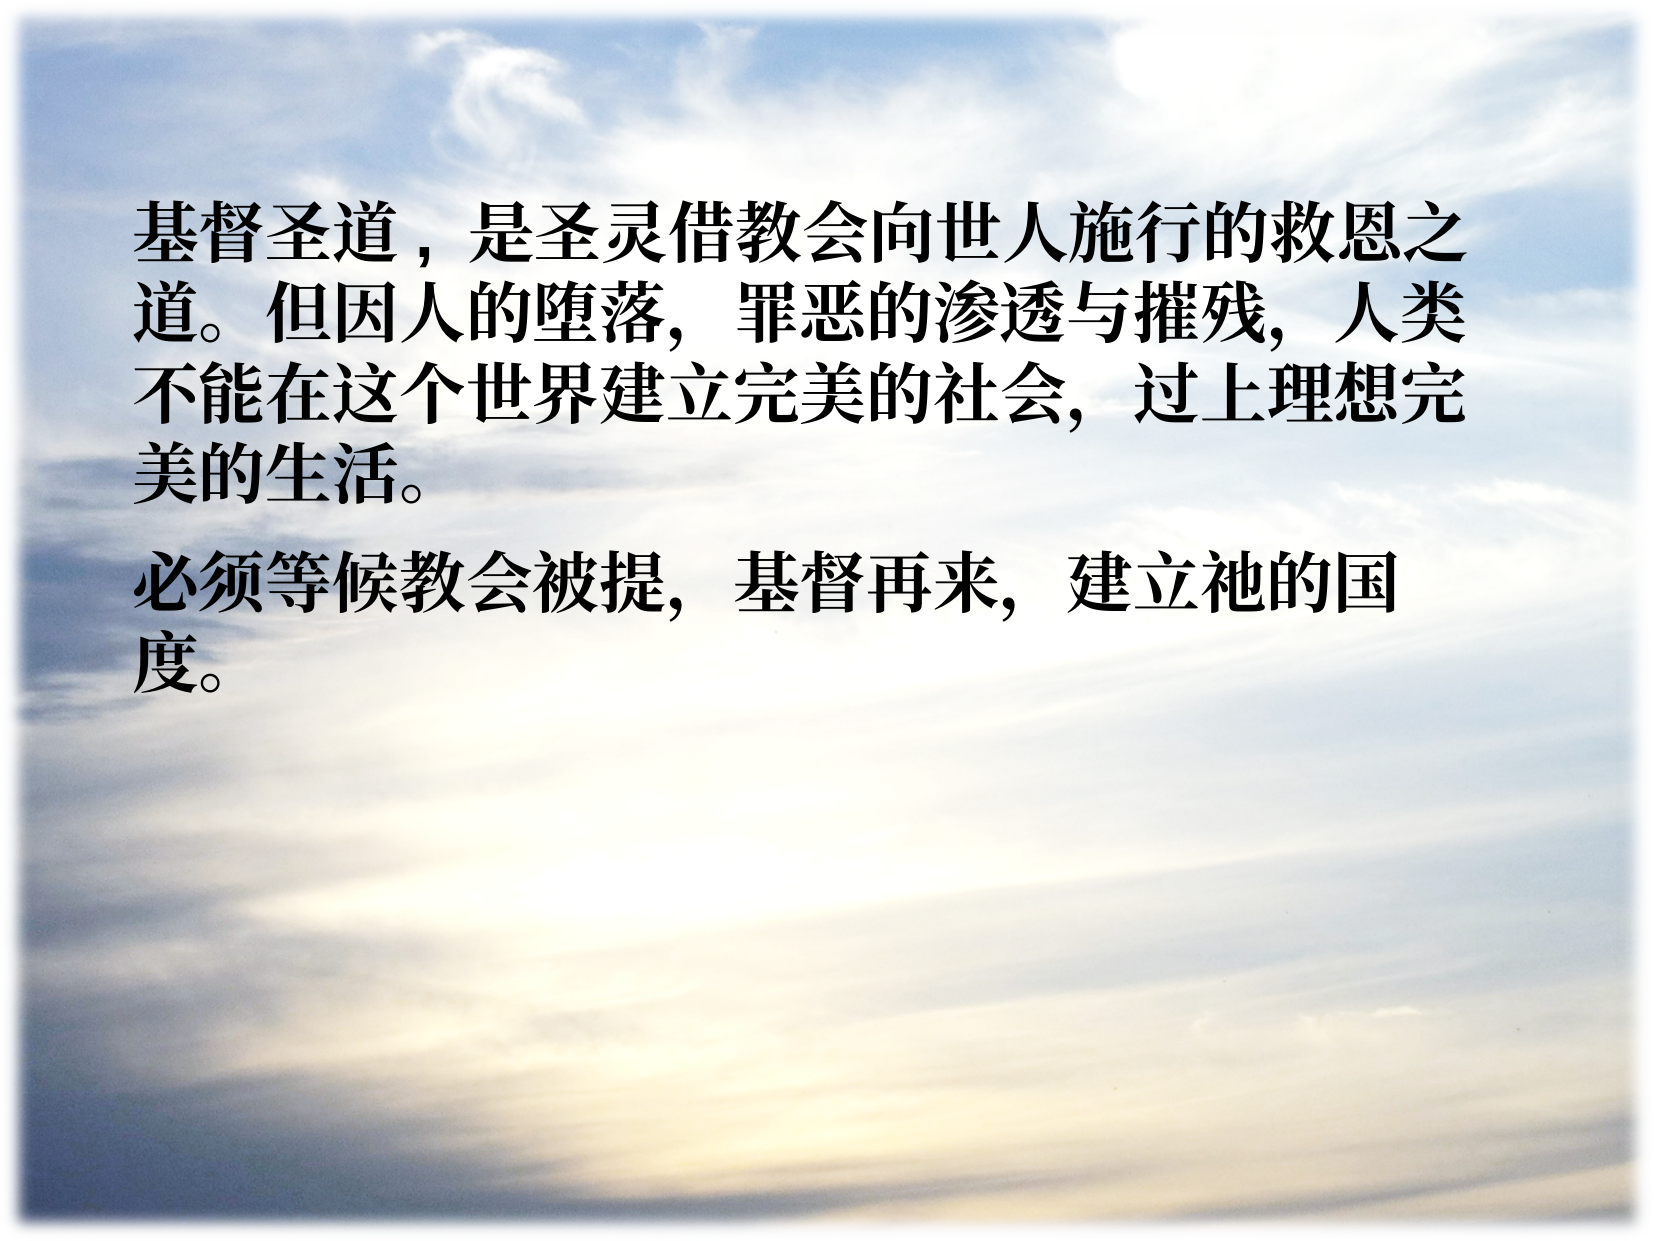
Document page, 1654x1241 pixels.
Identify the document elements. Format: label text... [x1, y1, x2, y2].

list 基督圣道, 是圣灵借教会向世人施行的救恩之道。但因人的堕落，罪恶的渗透与摧残，人类不能在这个世界建立完美的社会，过上理想完美的生活。 必须等候教会被提，基督再来，建立祂的国度。 [132, 191, 1486, 845]
picture [0, 0, 1654, 1241]
